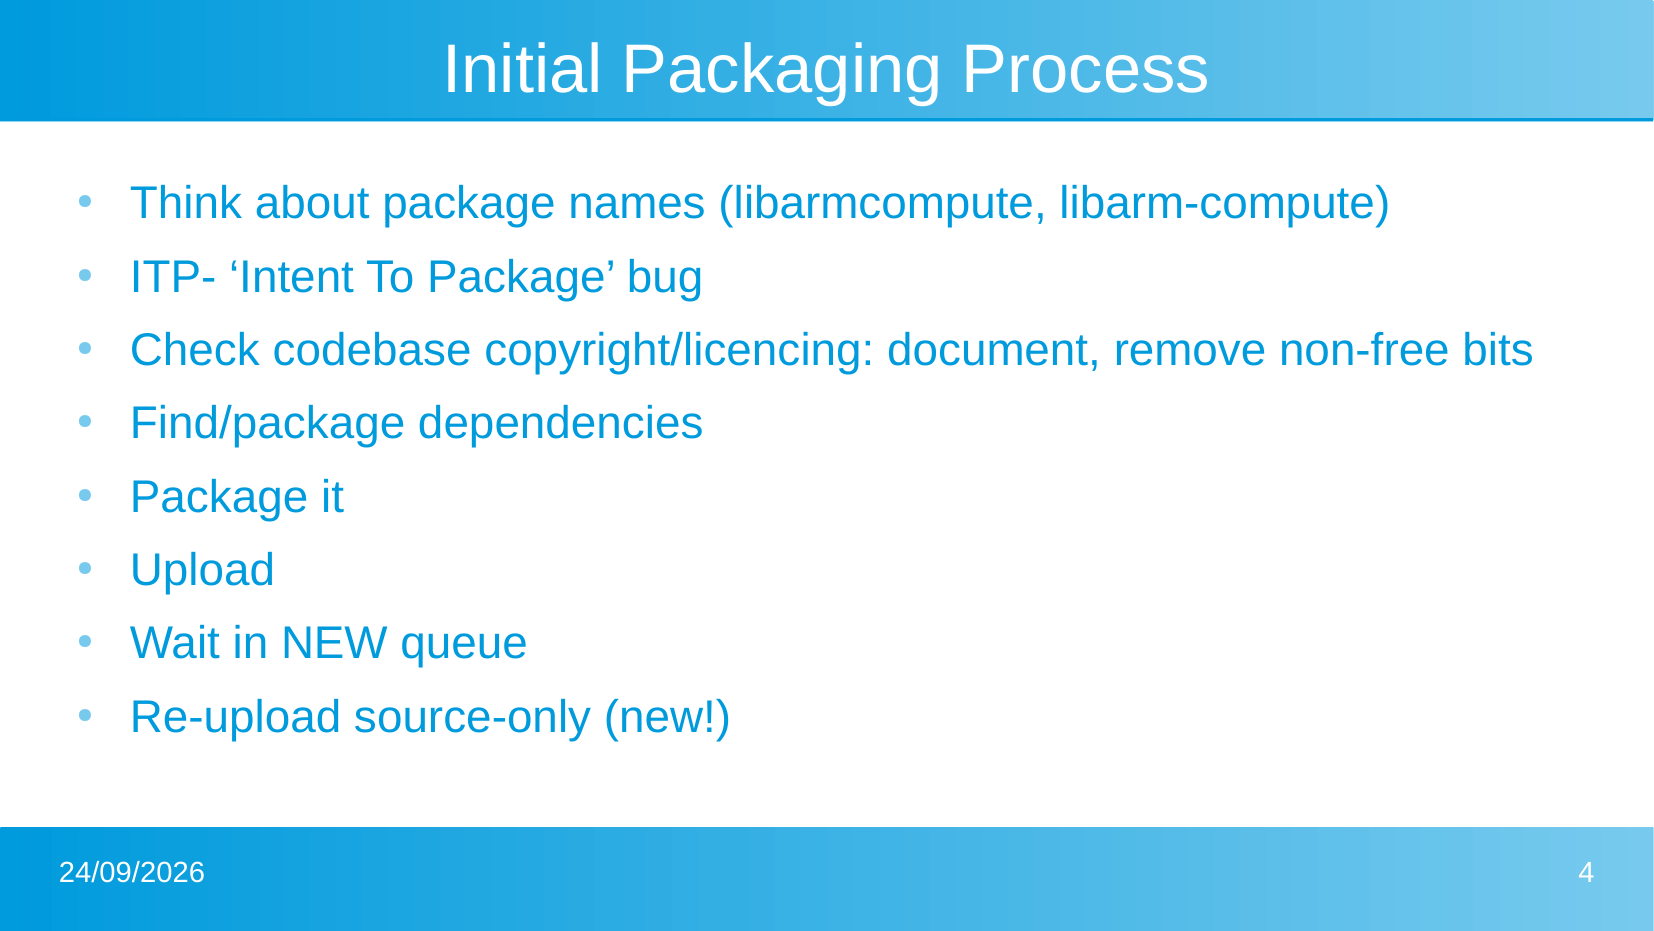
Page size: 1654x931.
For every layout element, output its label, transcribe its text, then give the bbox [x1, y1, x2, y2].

list Think about package names (libarmcompute, libarm-compute) ITP- ‘Intent To Package’ bug Check codebase copyright/licencing: document, remove non-free bits Find/package dependencies Package it Upload Wait in NEW queue Re-upload source-only (new!) [59, 177, 1595, 768]
title Initial Packaging Process [59, 29, 1595, 108]
